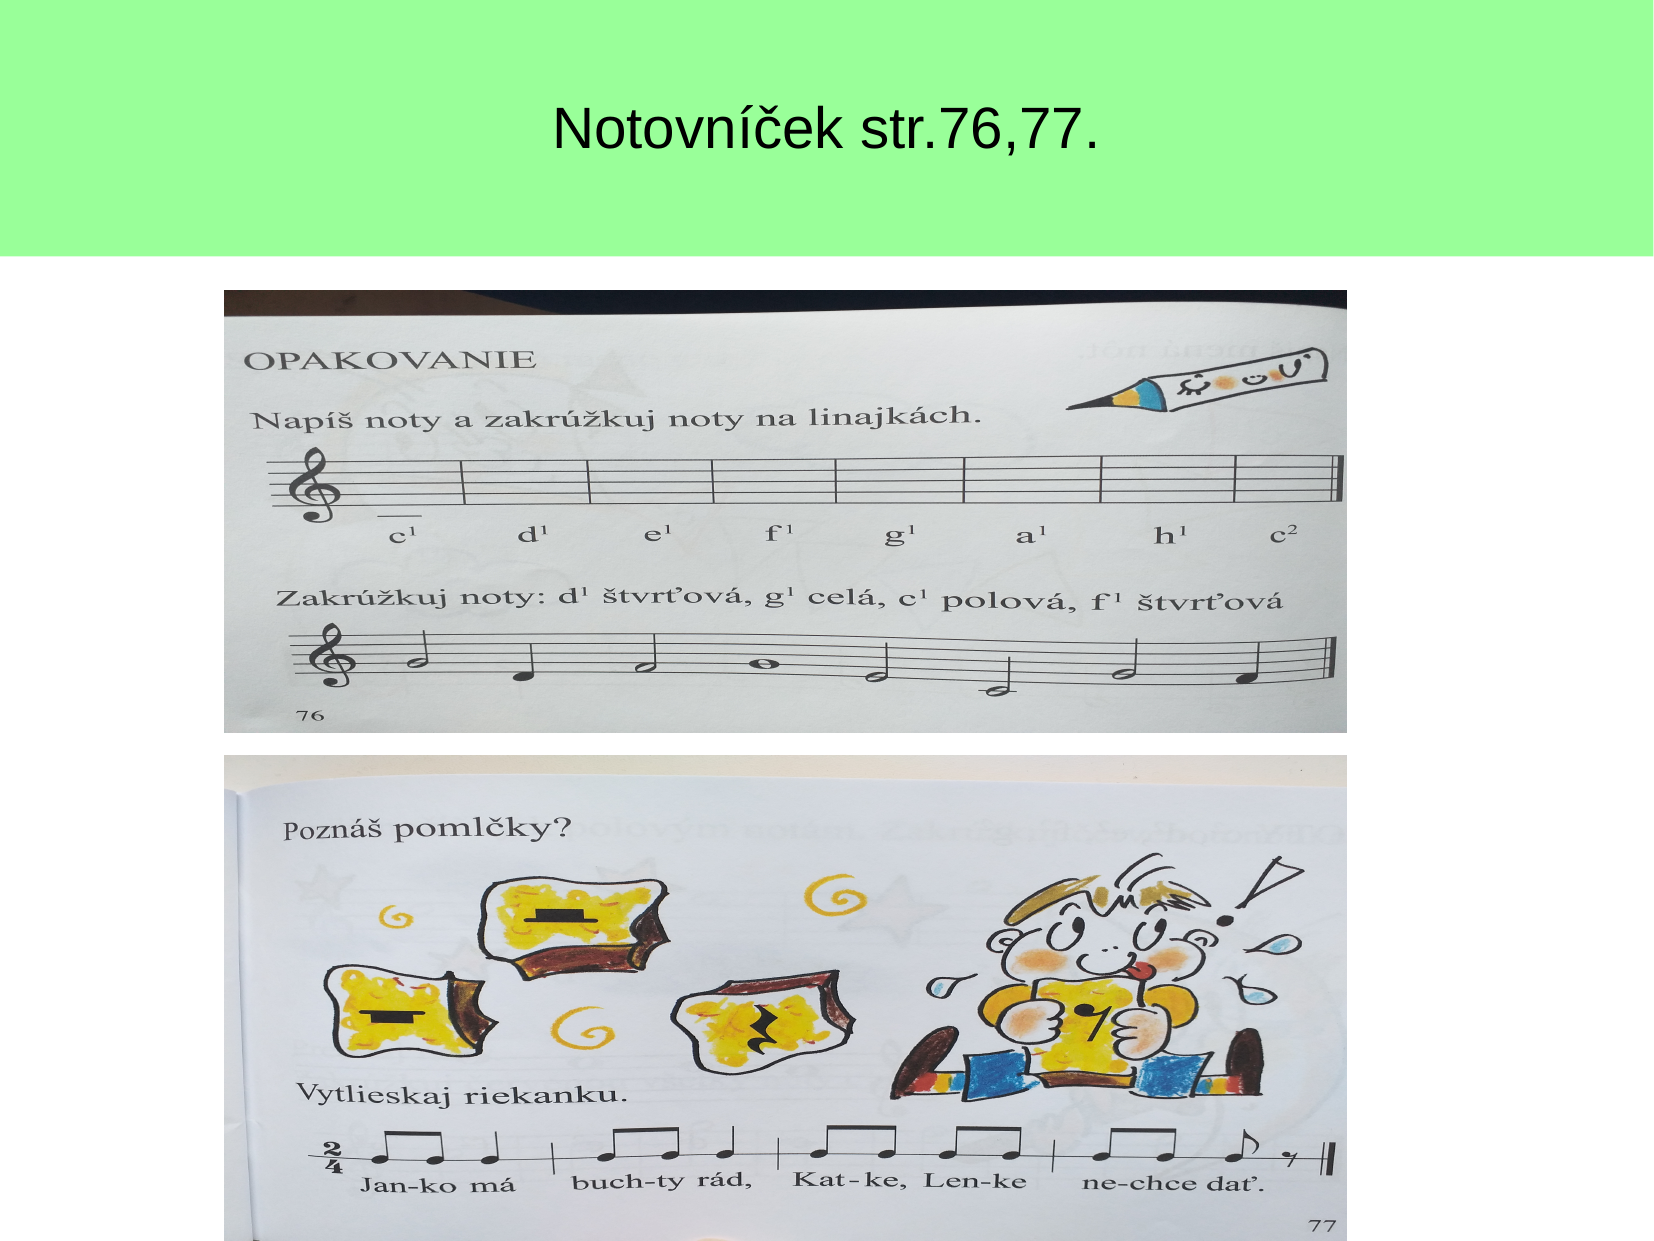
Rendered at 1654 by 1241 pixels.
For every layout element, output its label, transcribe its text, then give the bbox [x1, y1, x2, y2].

picture [224, 755, 1347, 1241]
picture [224, 290, 1347, 733]
title Notovníček str.76,77. [0, 0, 1654, 257]
